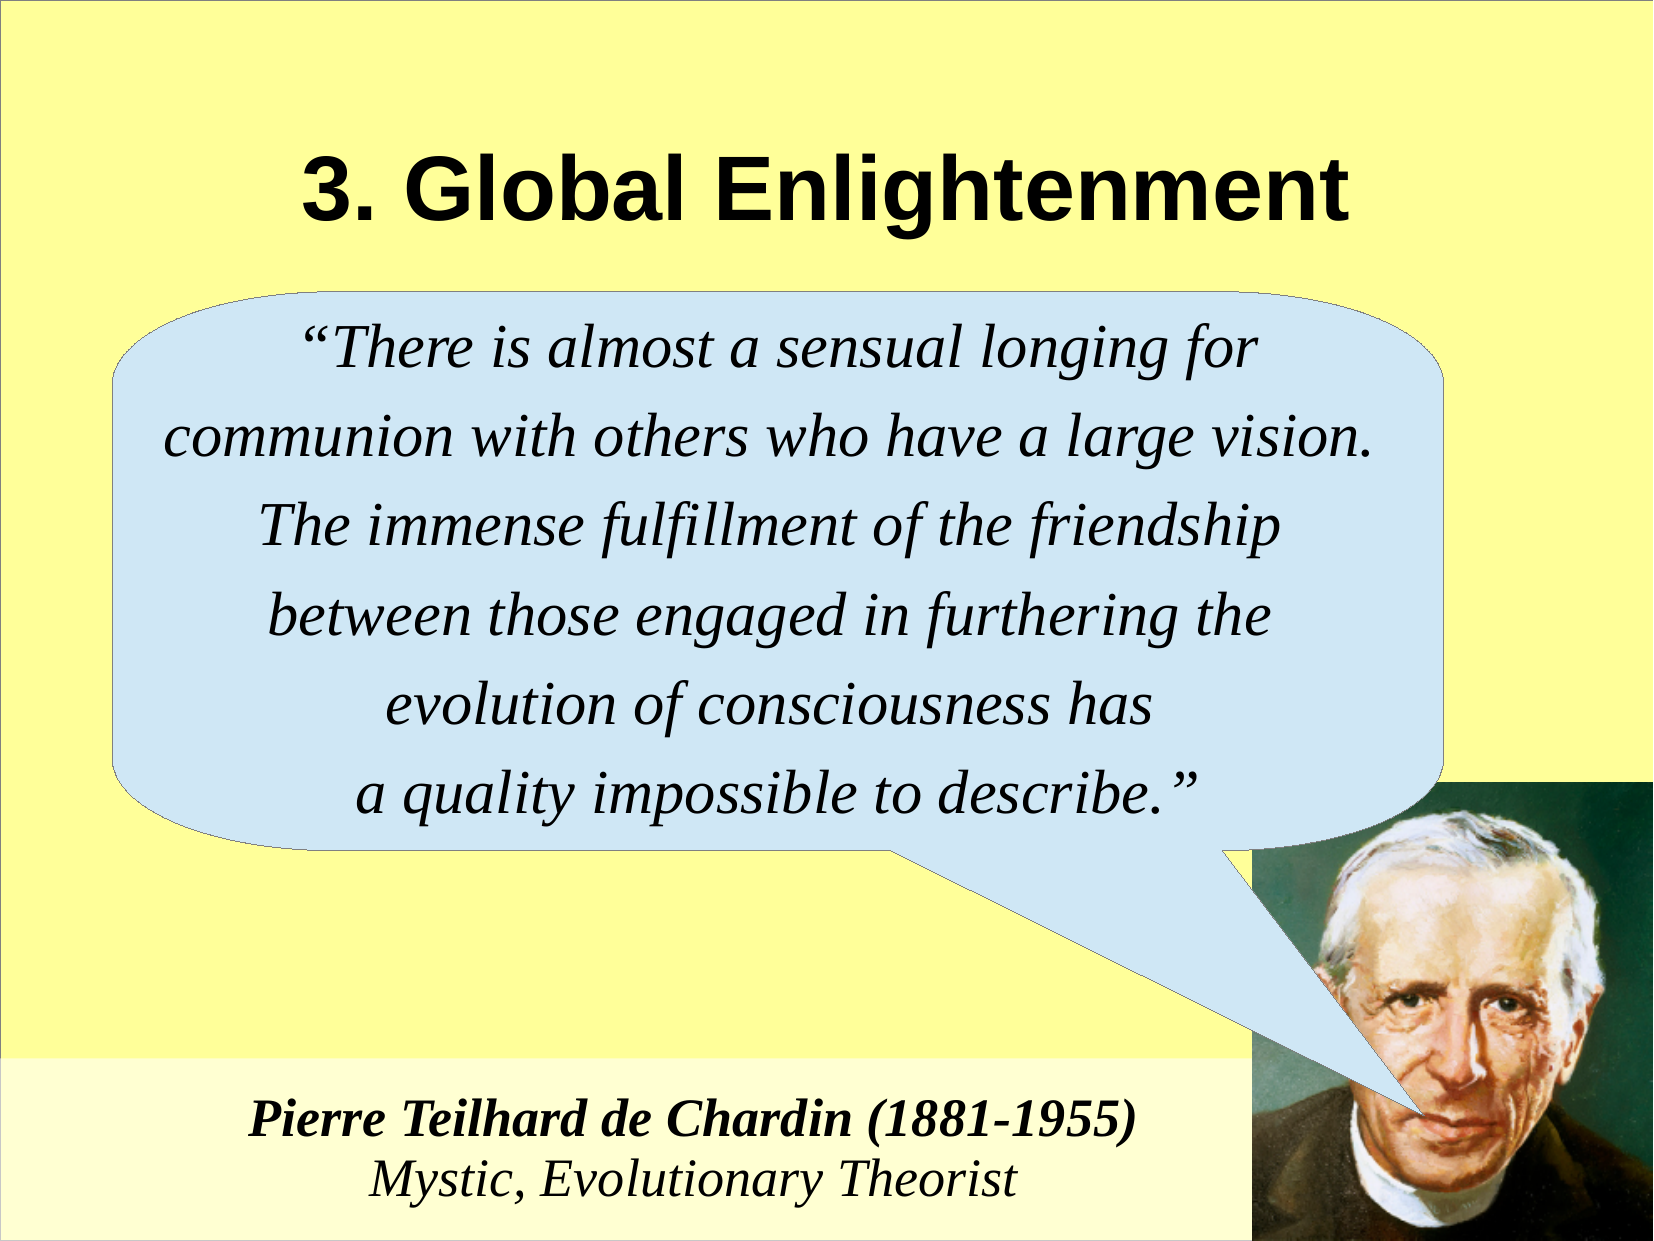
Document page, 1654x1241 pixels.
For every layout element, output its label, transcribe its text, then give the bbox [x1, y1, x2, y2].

picture [1252, 782, 1653, 1241]
text_box Pierre Teilhard de Chardin (1881-1955) Mystic, Evolutionary Theorist [204, 1080, 1184, 1240]
text_box [1224, 850, 1252, 888]
title 3. Global Enlightenment [82, 34, 1571, 343]
text_box “There is almost a sensual longing for communion with others who have a large vision. The immense fulfillment of the friendship between those engaged in furthering the evolution of consciousness has a quality impossible to describe.” [112, 291, 1444, 1116]
text_box [0, 0, 1653, 1241]
